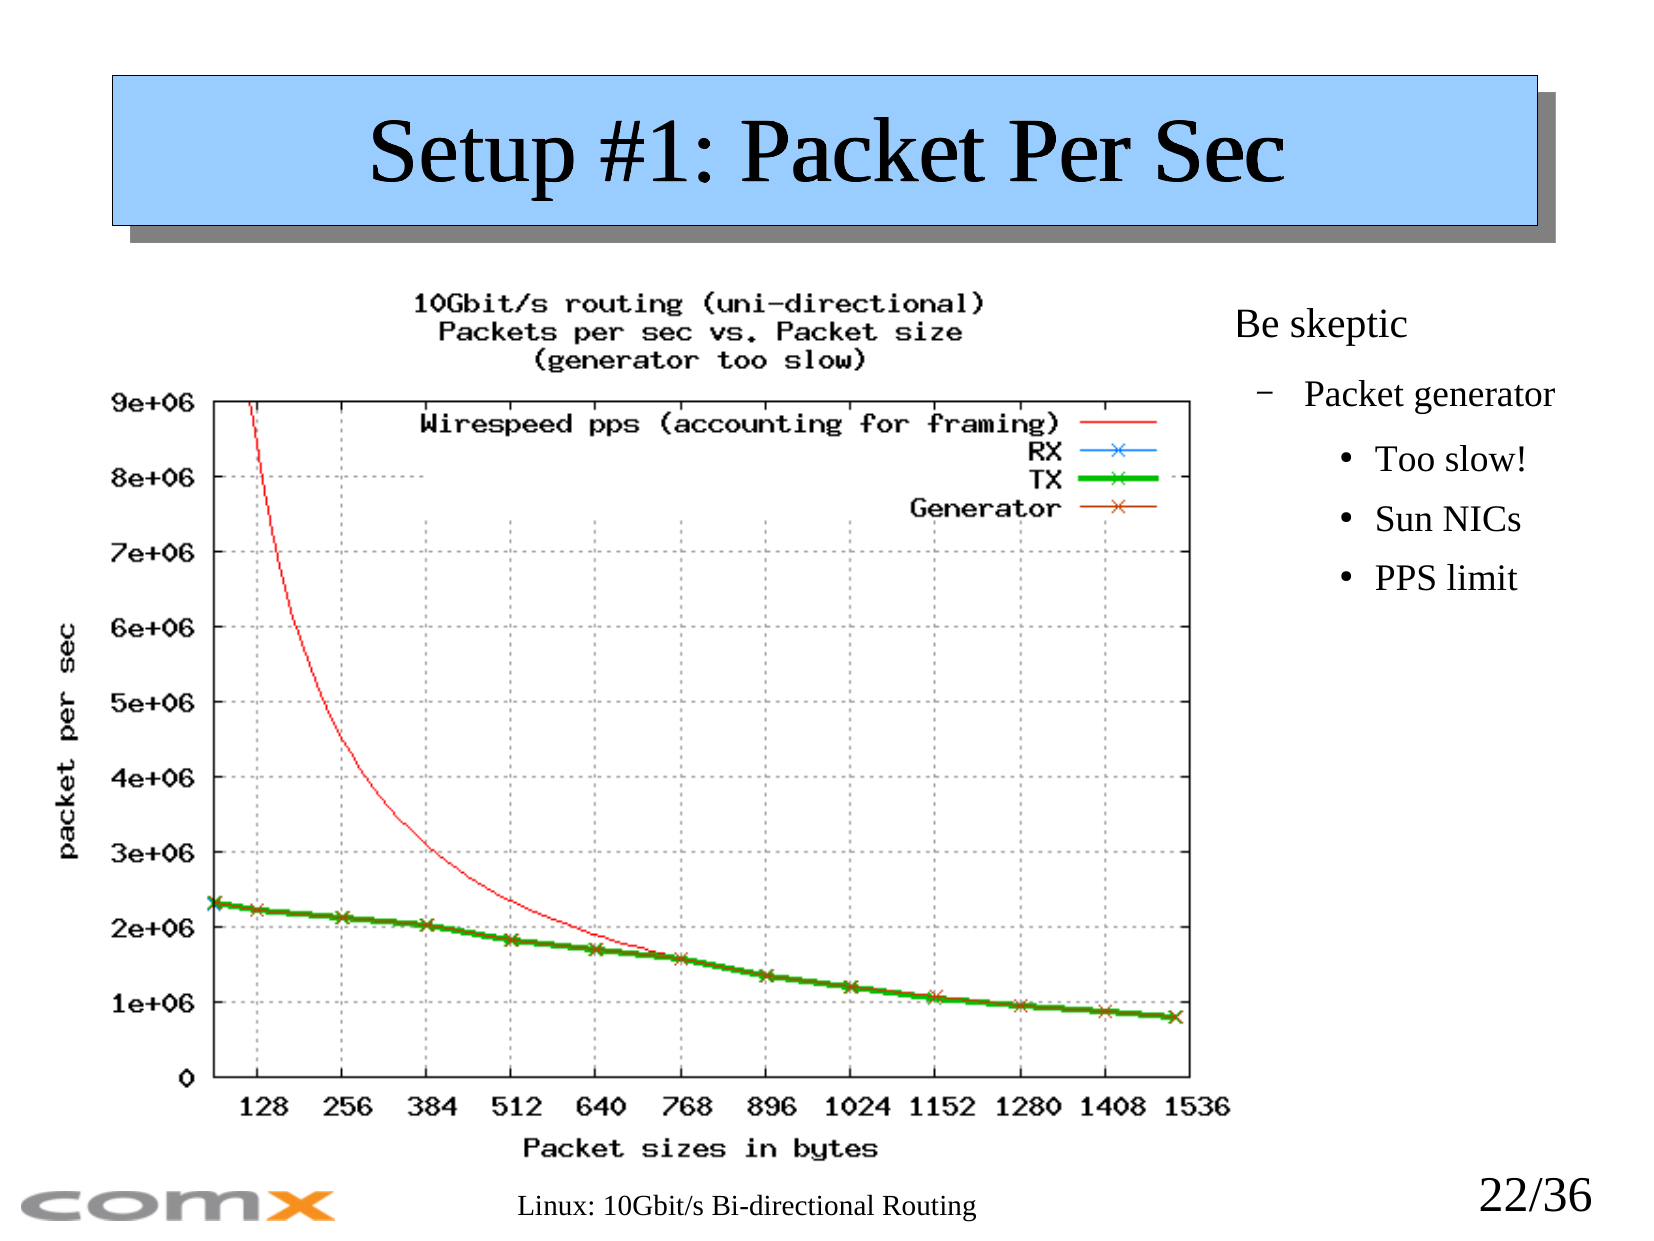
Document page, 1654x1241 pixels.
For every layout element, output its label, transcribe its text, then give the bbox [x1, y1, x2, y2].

picture [37, 262, 1238, 1163]
list Be skeptic Packet generator Too slow! Sun NICs PPS limit [1238, 300, 1576, 826]
title Setup #1: Packet Per Sec [116, 75, 1538, 226]
picture [21, 1191, 335, 1221]
